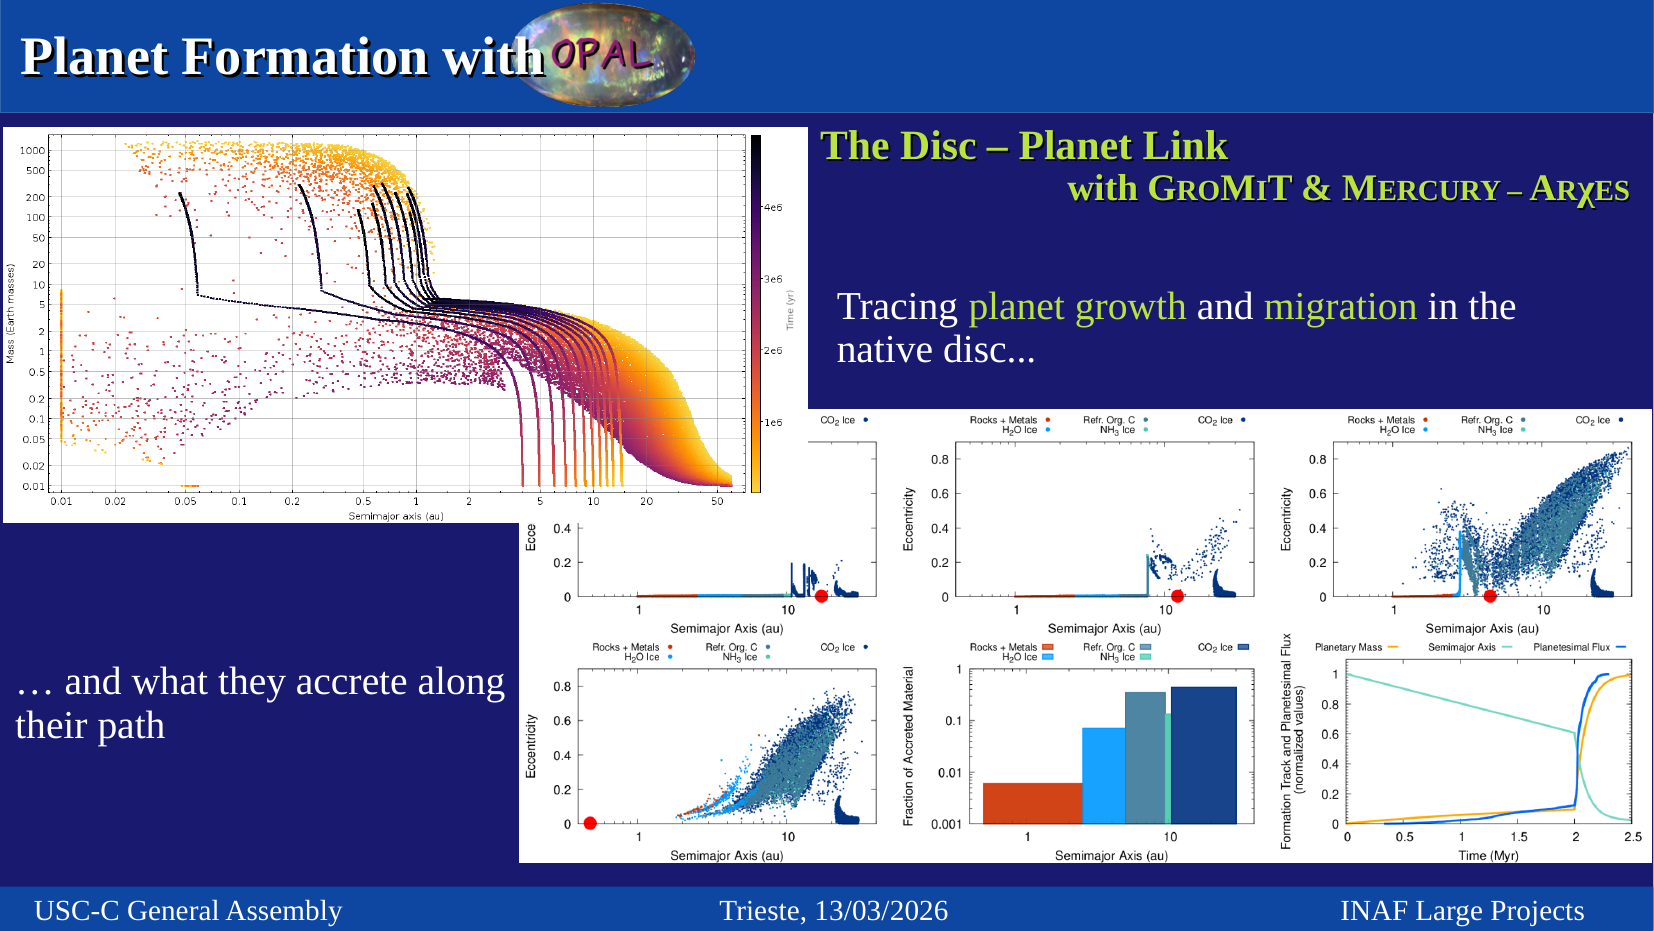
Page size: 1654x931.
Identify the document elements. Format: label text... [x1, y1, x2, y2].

picture [3, 127, 1652, 863]
text_box Tracing planet growth and migration in the native disc... [822, 276, 1654, 371]
text_box [0, 0, 5, 113]
text_box USC-C General Assembly Trieste, 13/03/2026 INAF Large Projects [0, 888, 1654, 931]
text_box … and what they accrete along their path [0, 651, 587, 794]
text_box Planet Formation with [5, 0, 1163, 113]
text_box [1163, 0, 1654, 113]
text_box The Disc – Planet Link with GROMIT & MERCURY – ARχES [805, 116, 1654, 217]
